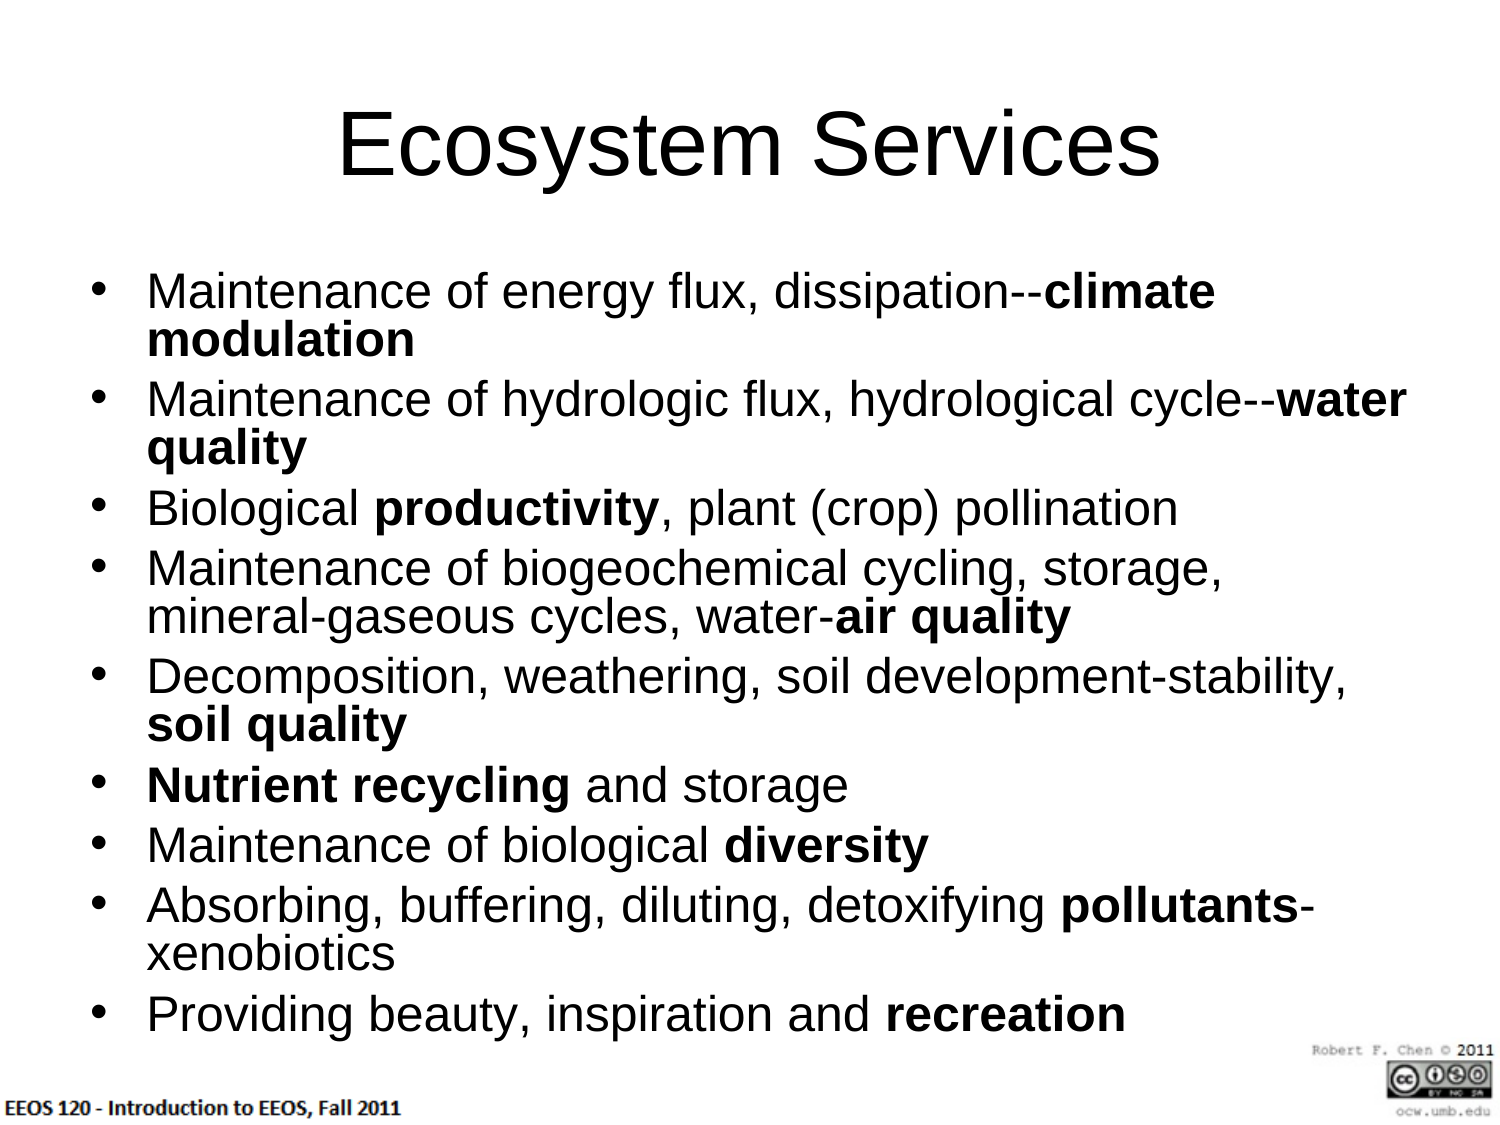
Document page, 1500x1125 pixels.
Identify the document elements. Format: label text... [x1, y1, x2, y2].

list Maintenance of energy flux, dissipation--climate modulation Maintenance of hydrologic flux, hydrological cycle--water quality Biological productivity, plant (crop) pollination Maintenance of biogeochemical cycling, storage, mineral-gaseous cycles, water-air quality Decomposition, weathering, soil development-stability, soil quality Nutrient recycling and storage Maintenance of biological diversity Absorbing, buffering, diluting, detoxifying pollutants-xenobiotics Providing beauty, inspiration and recreation [75, 262, 1426, 1117]
picture [0, 1090, 406, 1125]
picture [1303, 1037, 1500, 1125]
title Ecosystem Services [75, 45, 1426, 233]
